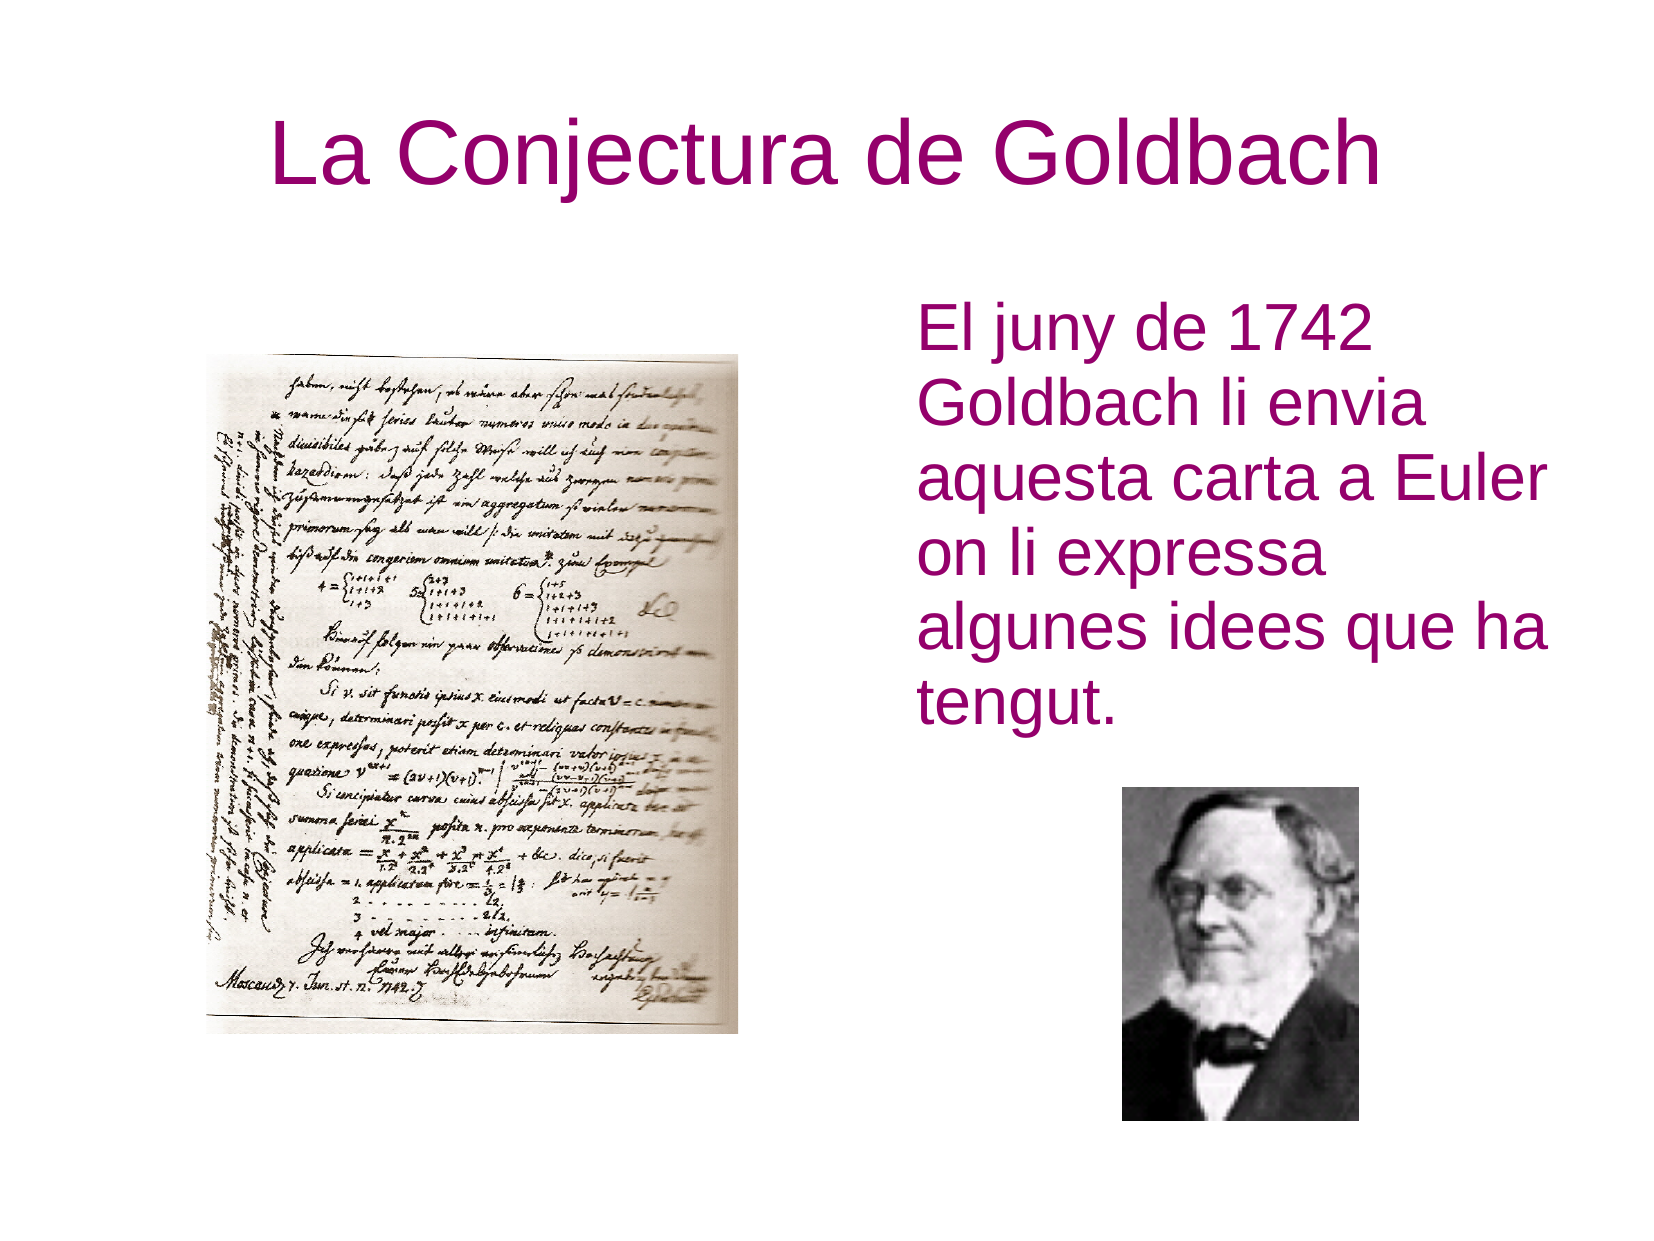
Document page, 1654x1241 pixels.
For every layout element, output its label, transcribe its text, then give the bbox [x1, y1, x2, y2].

picture [206, 354, 739, 1034]
list El juny de 1742 Goldbach li envia aquesta carta a Euler on li expressa algunes idees que ha tengut. [845, 290, 1572, 1109]
picture [1122, 787, 1359, 1121]
title La Conjectura de Goldbach [82, 49, 1571, 257]
